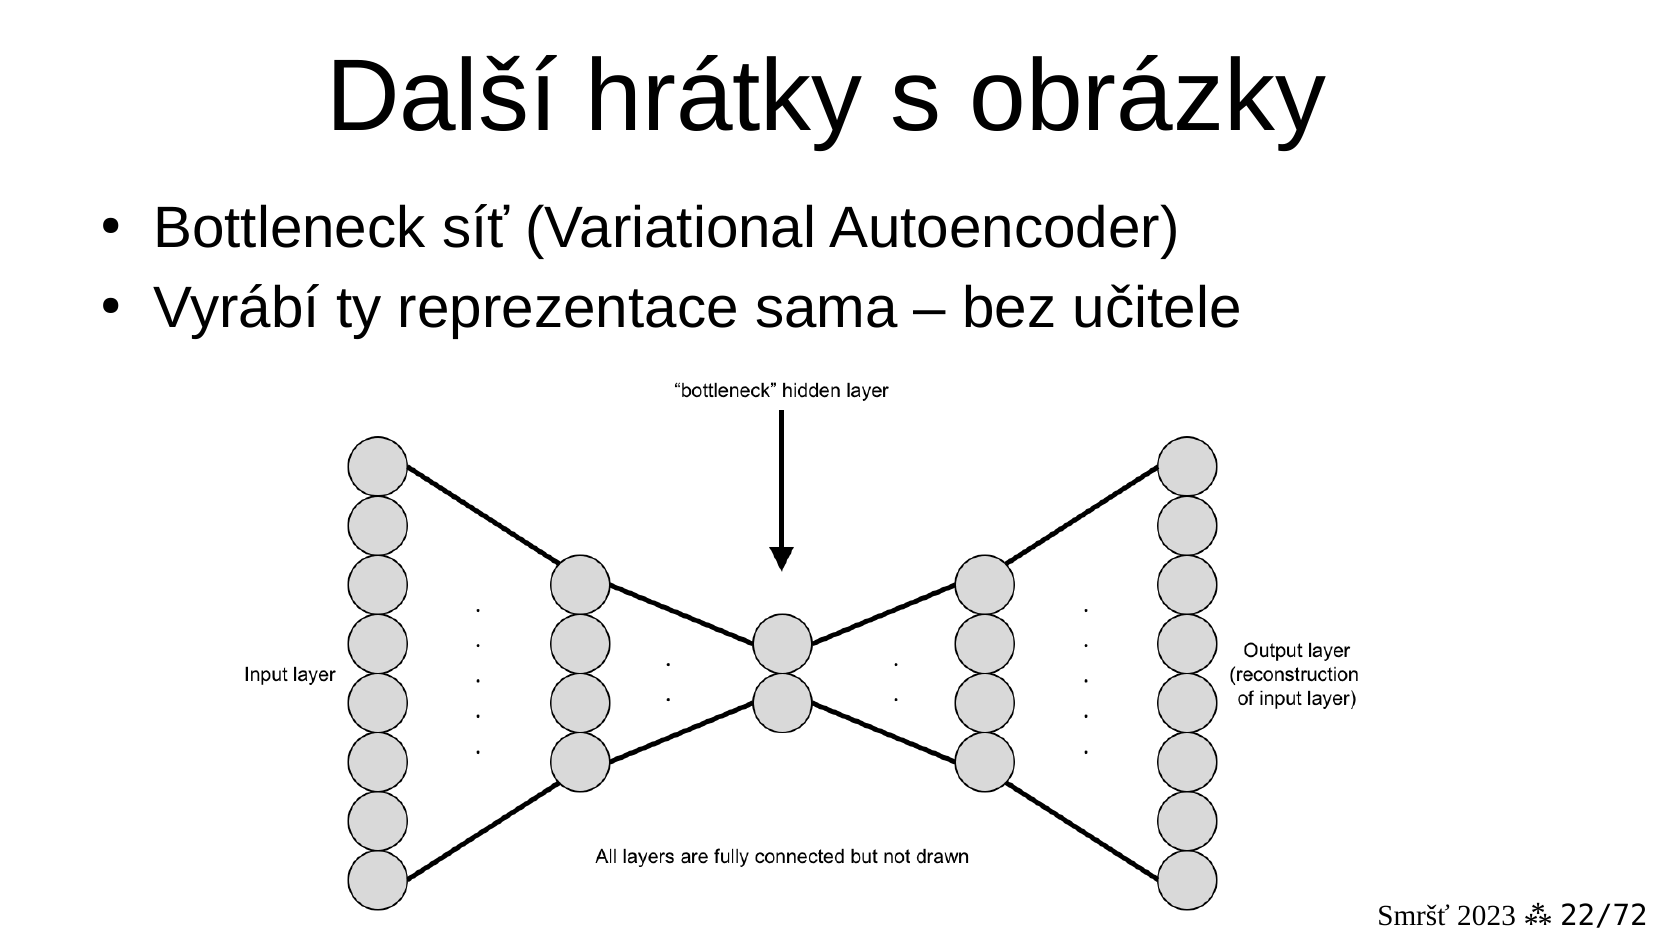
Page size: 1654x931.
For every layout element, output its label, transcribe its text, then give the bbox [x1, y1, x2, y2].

picture [239, 367, 1362, 920]
list Bottleneck síť (Variational Autoencoder) Vyrábí ty reprezentace sama – bez učitele [82, 194, 1571, 794]
title Další hrátky s obrázky [82, 38, 1571, 153]
